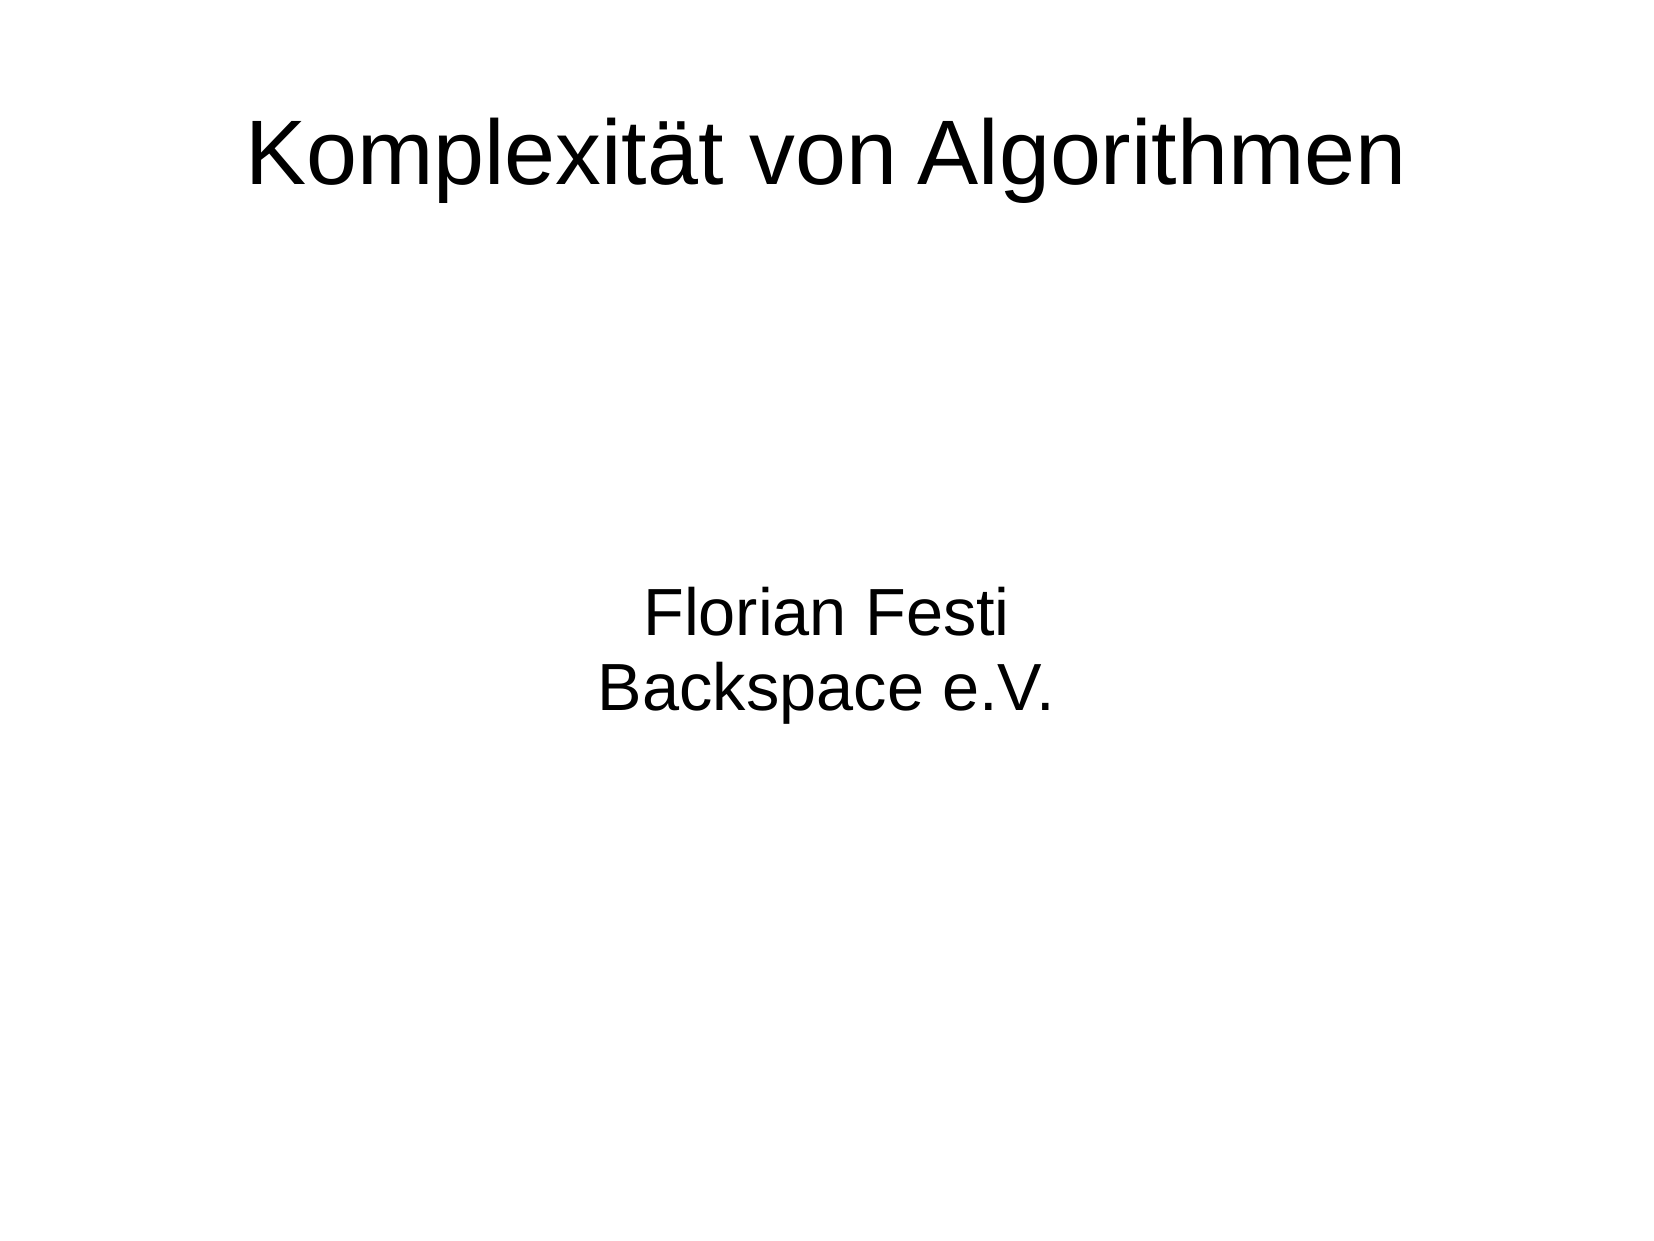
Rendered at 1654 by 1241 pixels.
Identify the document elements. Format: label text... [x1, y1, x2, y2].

subtitle Florian Festi Backspace e.V. [82, 290, 1571, 1010]
title Komplexität von Algorithmen [82, 49, 1571, 257]
